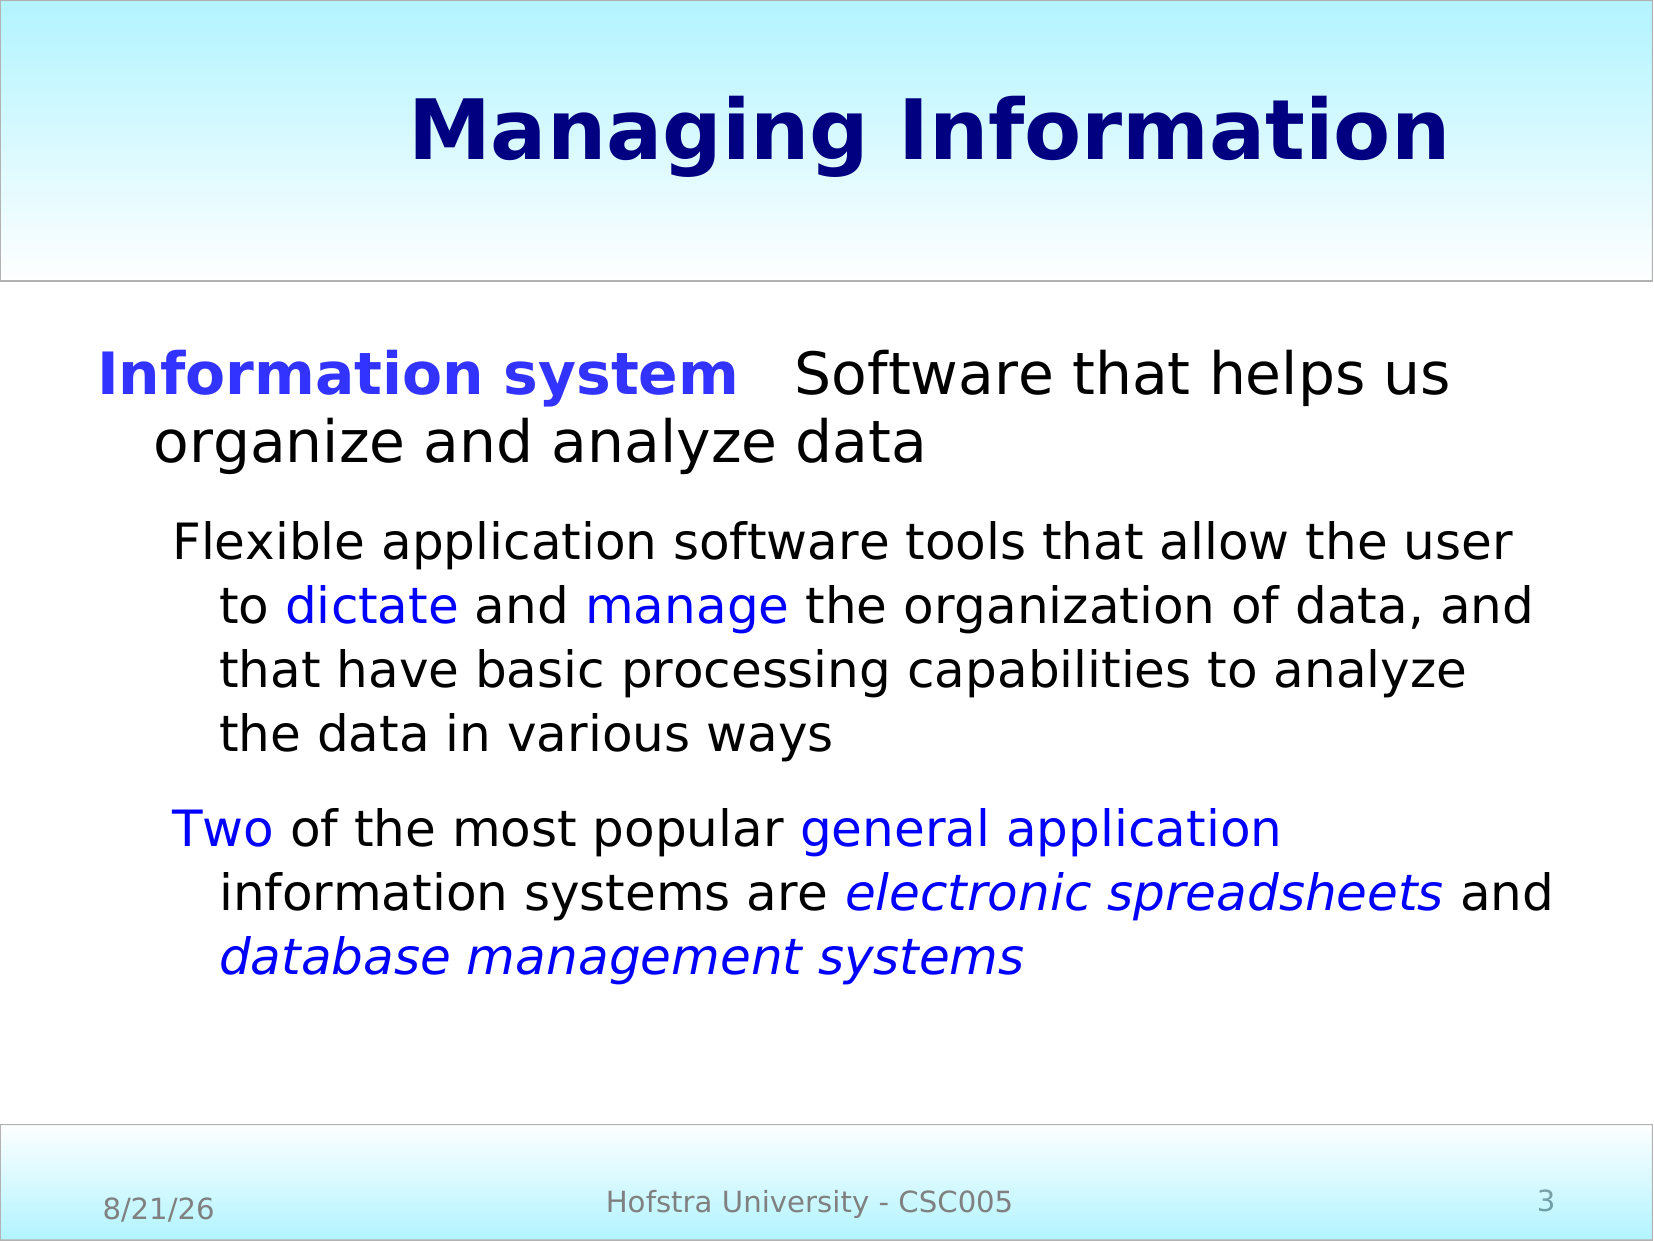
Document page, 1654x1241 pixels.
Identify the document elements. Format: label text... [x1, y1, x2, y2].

title Managing Information [247, 27, 1612, 235]
list Information system Software that helps us organize and analyze data Flexible application software tools that allow the user to dictate and manage the organization of data, and that have basic processing capabilities to analyze the data in various ways Two of the most popular general application information systems are electronic spreadsheets and database management systems [82, 332, 1571, 1122]
